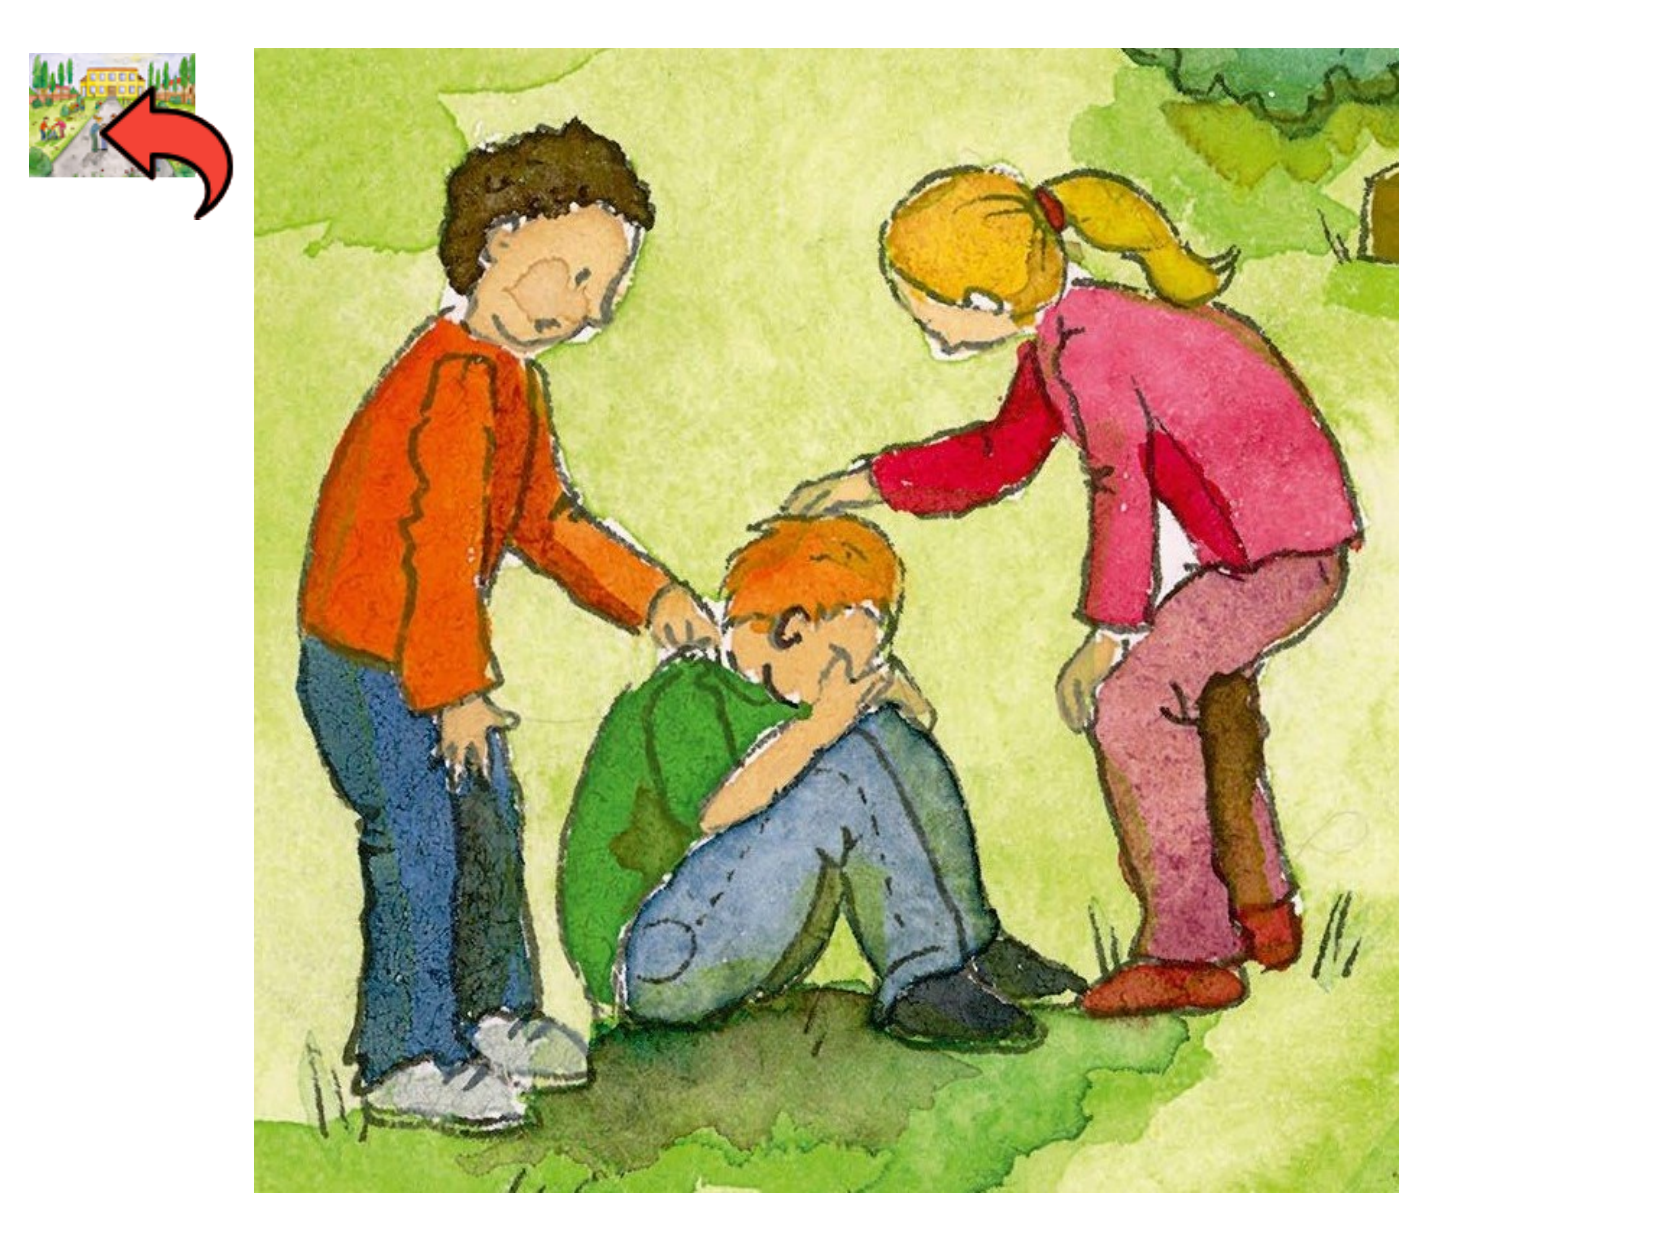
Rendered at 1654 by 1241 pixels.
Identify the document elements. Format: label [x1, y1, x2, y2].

picture [29, 53, 238, 220]
picture [254, 48, 1399, 1193]
